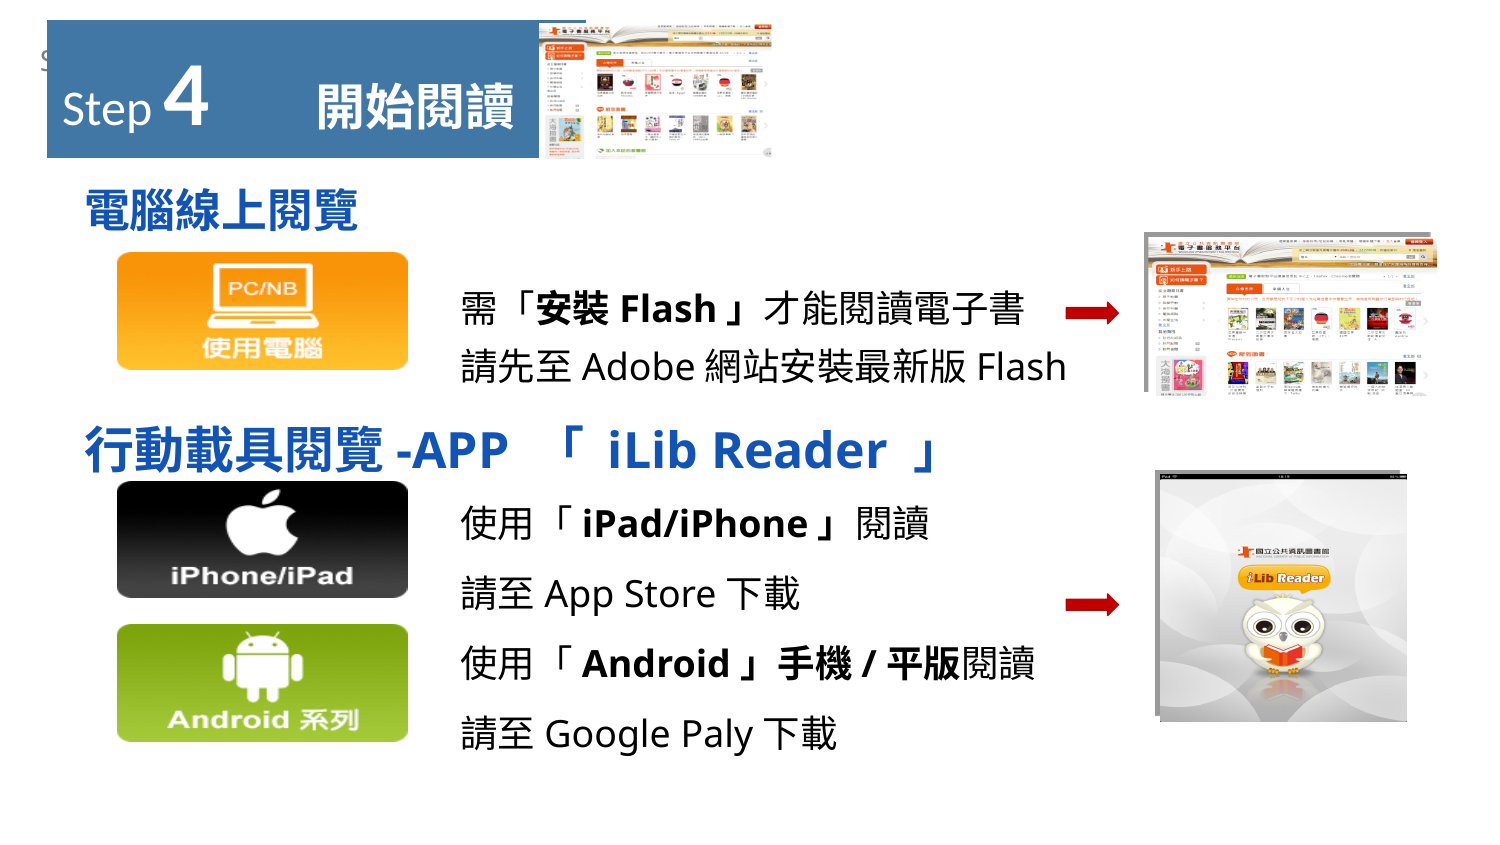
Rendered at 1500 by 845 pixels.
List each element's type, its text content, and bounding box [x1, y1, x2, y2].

text_box 使用「iPad/iPhone」閱讀 請至App Store下載 [445, 492, 1155, 598]
text_box [1066, 302, 1119, 324]
text_box 電腦線上閱覽 [69, 184, 516, 247]
picture [117, 481, 408, 598]
picture [117, 624, 408, 742]
text_box Step 4 開始閱讀 [47, 20, 586, 158]
text_box 使用「Android」手機/平版閱讀 請至Google Paly下載 [445, 633, 1384, 739]
picture [117, 252, 408, 370]
text_box [1066, 594, 1119, 616]
picture [1160, 474, 1407, 722]
text_box Step4 開始閱讀 [24, 13, 715, 90]
picture [539, 23, 772, 159]
text_box 需「安裝Flash」才能閱讀電子書 請先至Adobe網站安裝最新版Flash [445, 263, 1144, 361]
text_box 行動載具閱覽-APP 「 iLib Reader 」 [69, 411, 1184, 475]
picture [1148, 237, 1438, 396]
